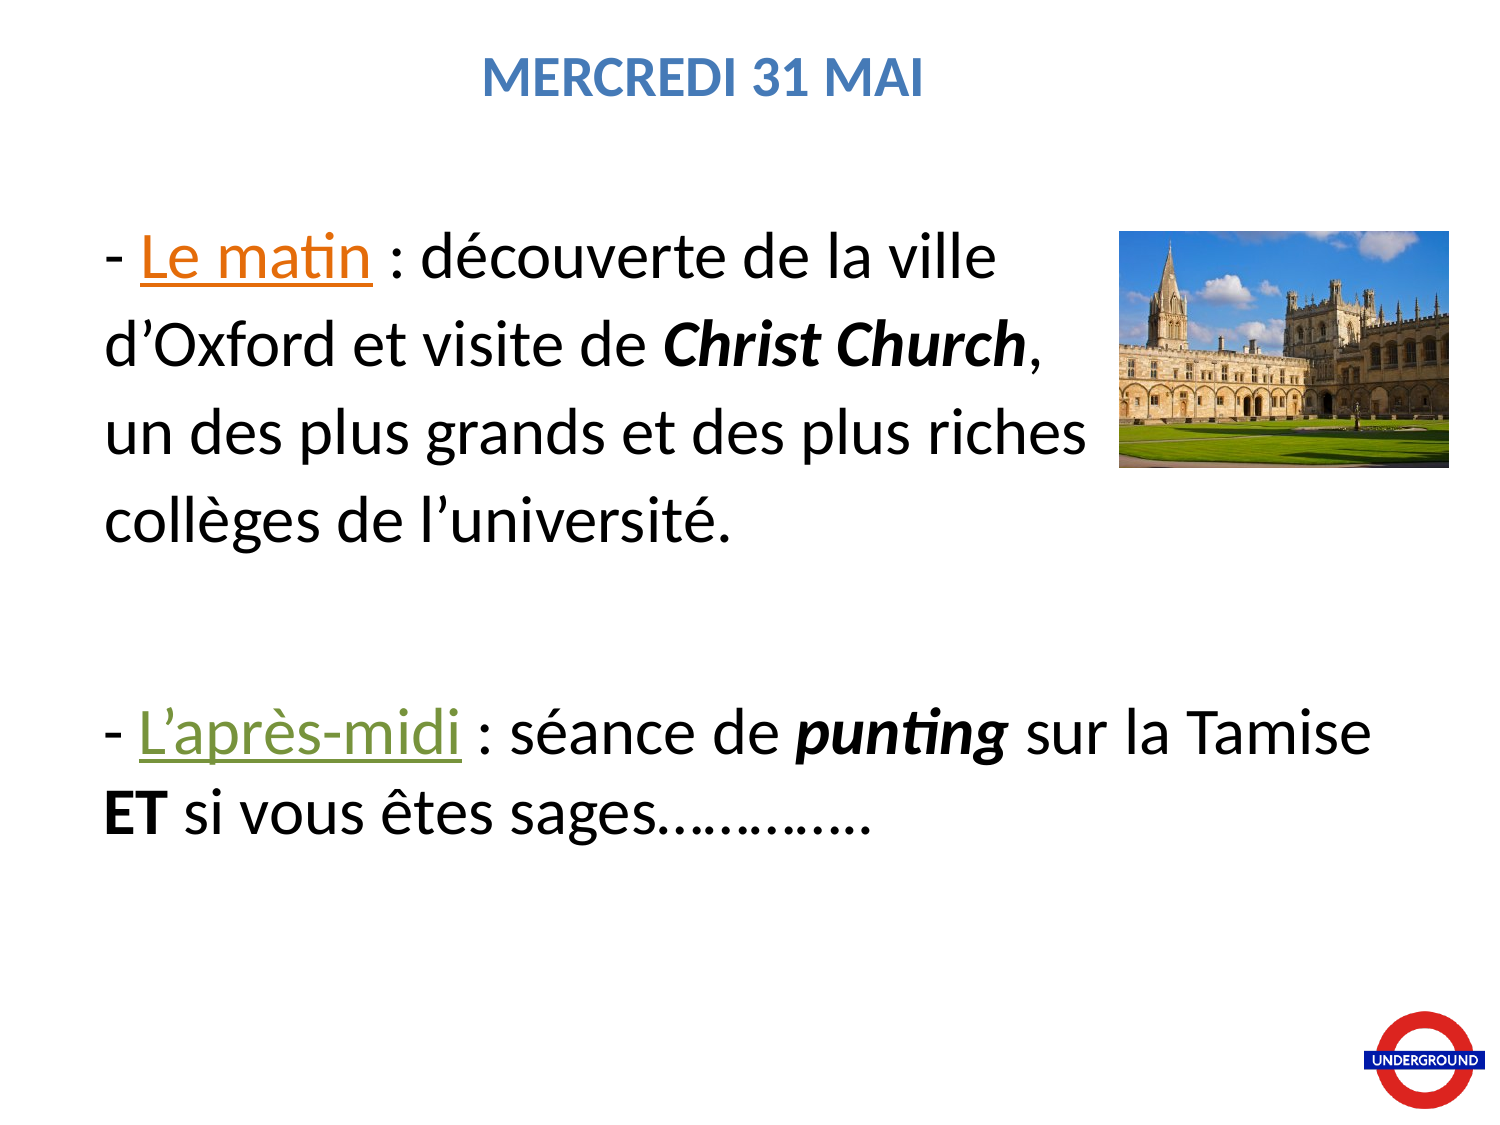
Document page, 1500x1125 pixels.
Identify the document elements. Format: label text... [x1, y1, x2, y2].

text_box - Le matin : découverte de la ville d’Oxford et visite de Christ Church, un des plus grands et des plus riches collèges de l’université. [89, 196, 1497, 613]
title MERCREDI 31 MAI [442, 30, 965, 147]
picture [1119, 231, 1449, 468]
text_box - L’après-midi : séance de punting sur la Tamise ET si vous êtes sages………….. [88, 680, 1445, 856]
picture [1364, 1011, 1485, 1110]
